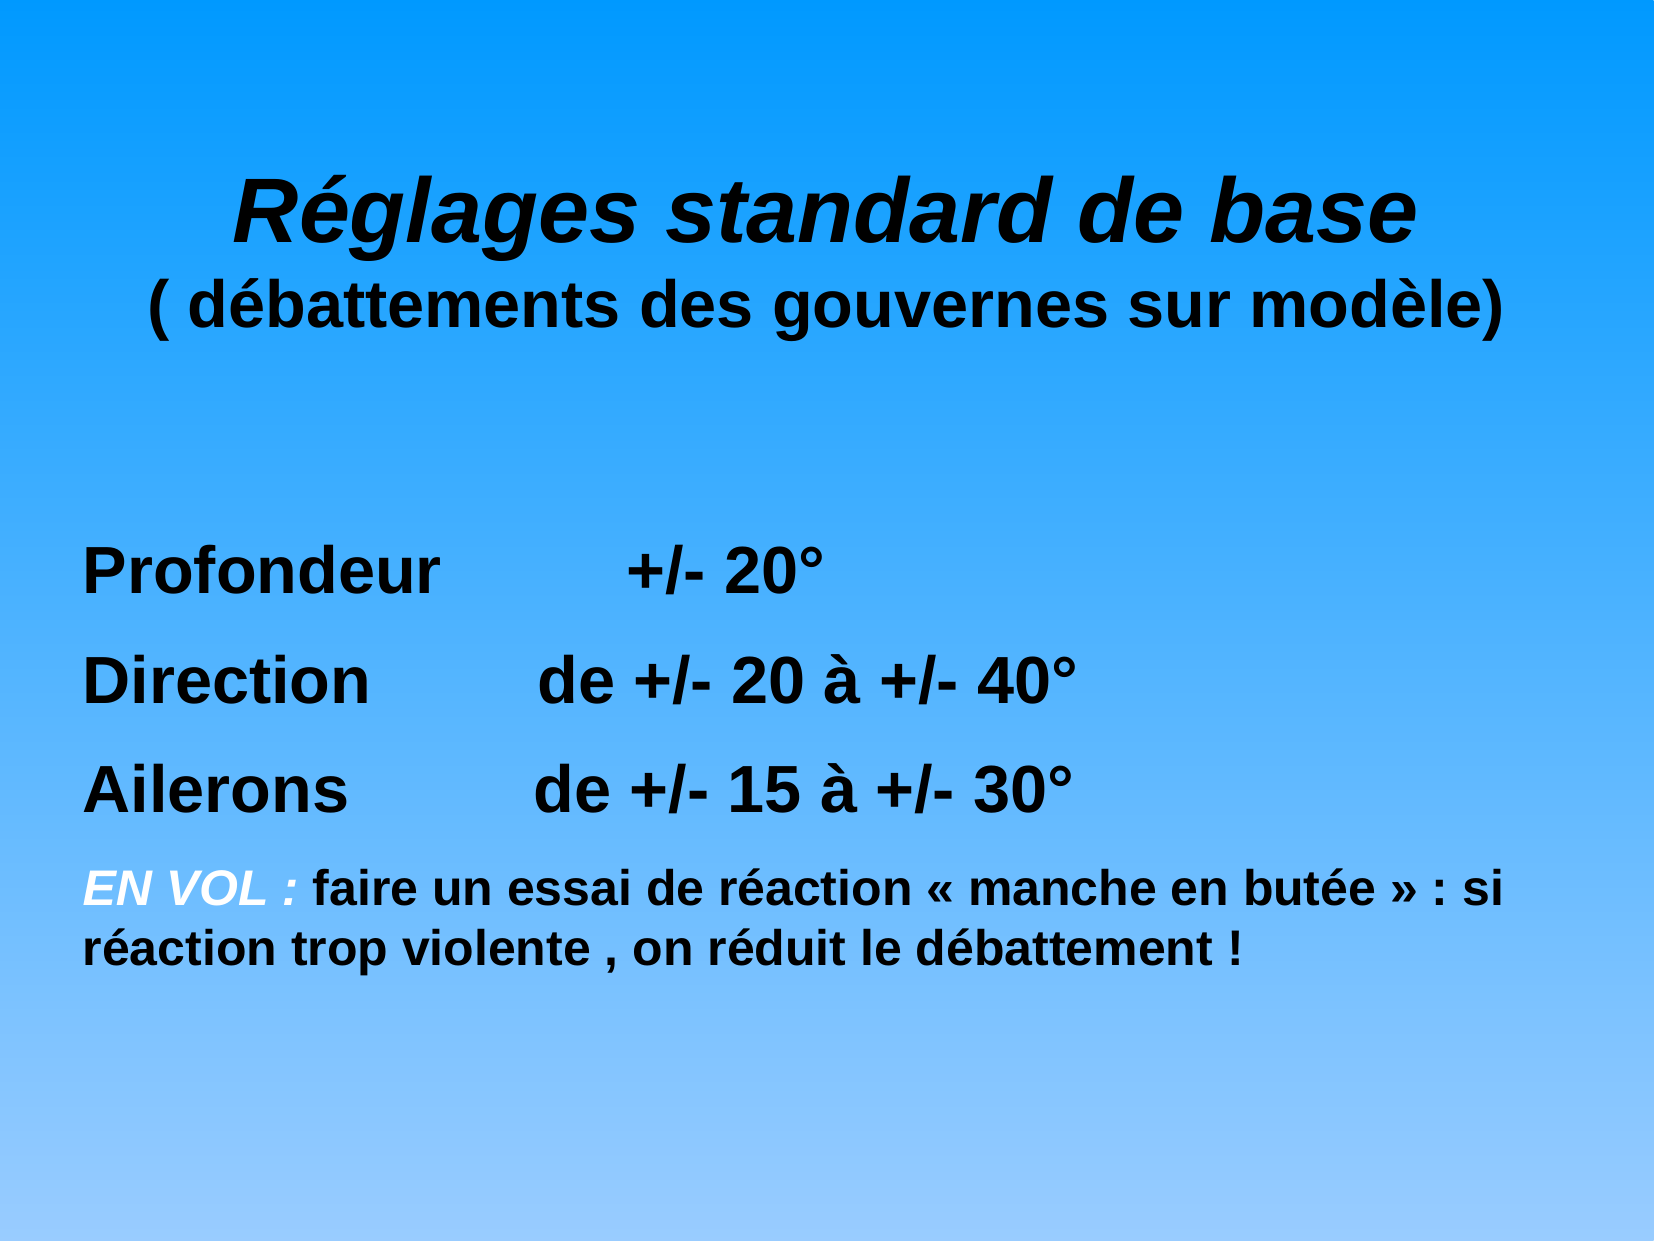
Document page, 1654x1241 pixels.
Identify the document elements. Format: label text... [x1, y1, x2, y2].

title Réglages standard de base ( débattements des gouvernes sur modèle) [82, 90, 1571, 401]
subtitle Profondeur +/- 20° Direction de +/- 20 à +/- 40° Ailerons de +/- 15 à +/- 30° EN VOL : faire un essai de réaction « manche en butée » : si réaction trop violente , on réduit le débattement ! [82, 401, 1571, 1102]
